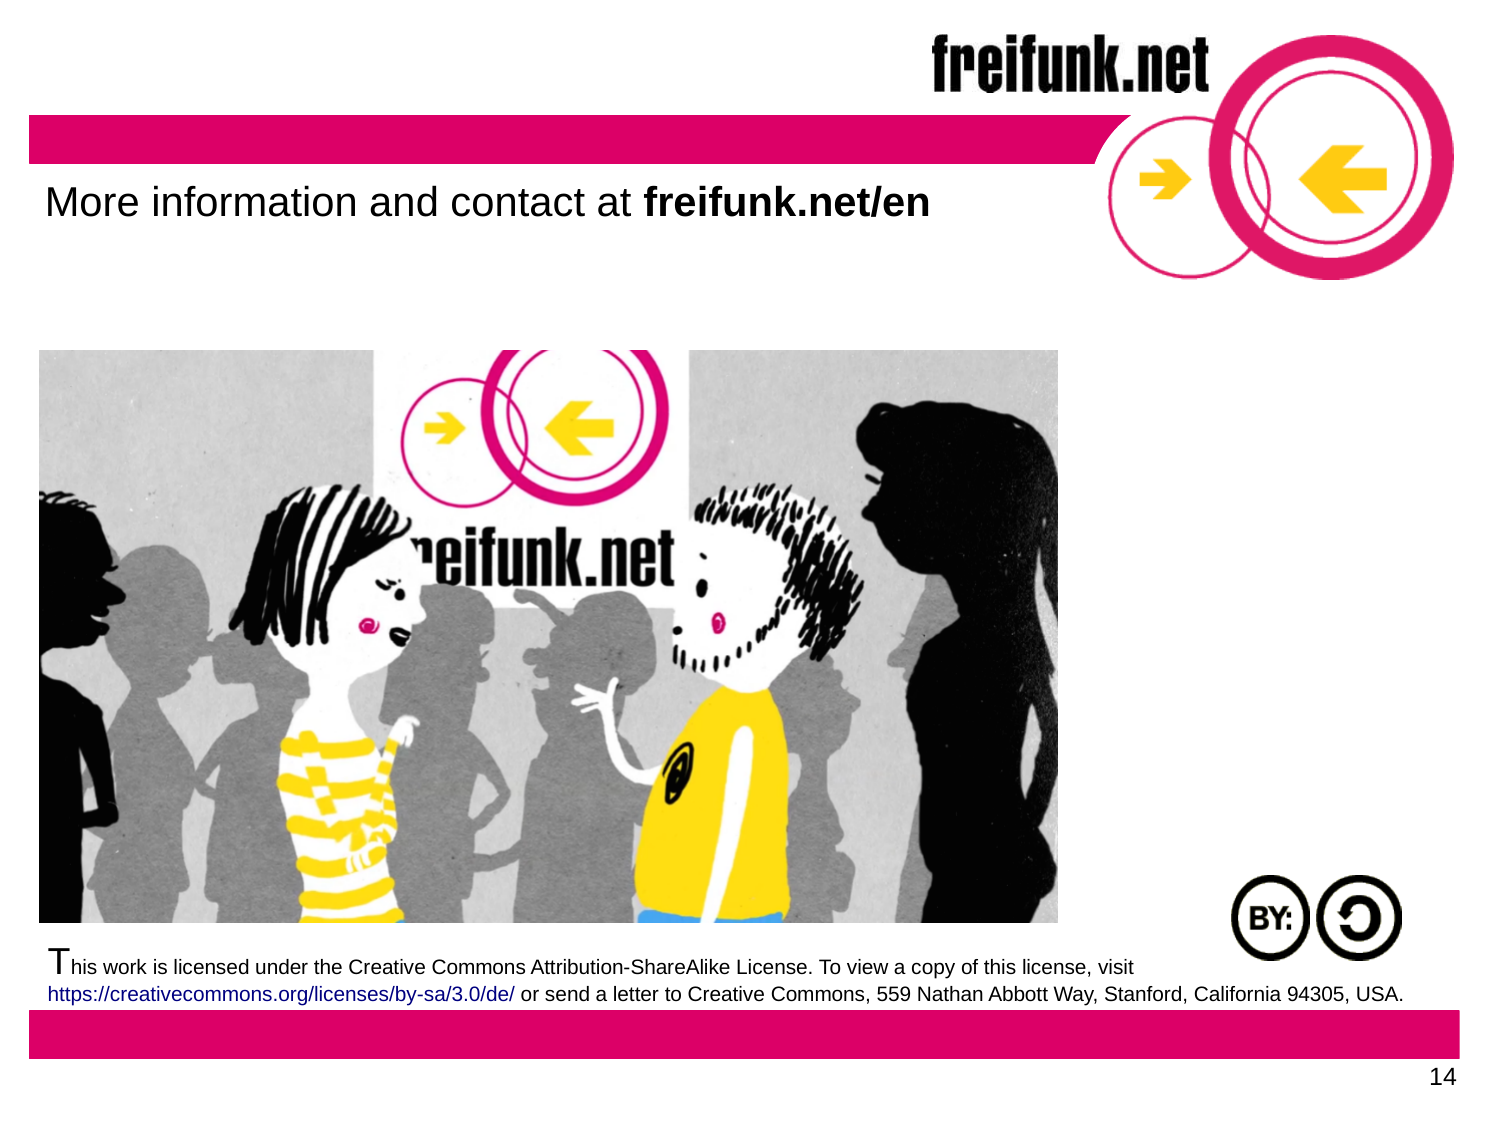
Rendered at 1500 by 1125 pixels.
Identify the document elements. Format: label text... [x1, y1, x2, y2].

text_box More information and contact at freifunk.net/en [44, 178, 1037, 333]
picture [39, 350, 1058, 923]
picture [1231, 875, 1310, 933]
picture [932, 34, 1454, 280]
picture [1316, 875, 1402, 933]
text_box This work is licensed under the Creative Commons Attribution-ShareAlike License. To view a copy of this license, visit https://creativecommons.org/licenses/by-sa/3.0/de/ or send a letter to Creative Commons, 559 Nathan Abbott Way, Stanford, California 94305, USA. [33, 933, 1466, 1014]
